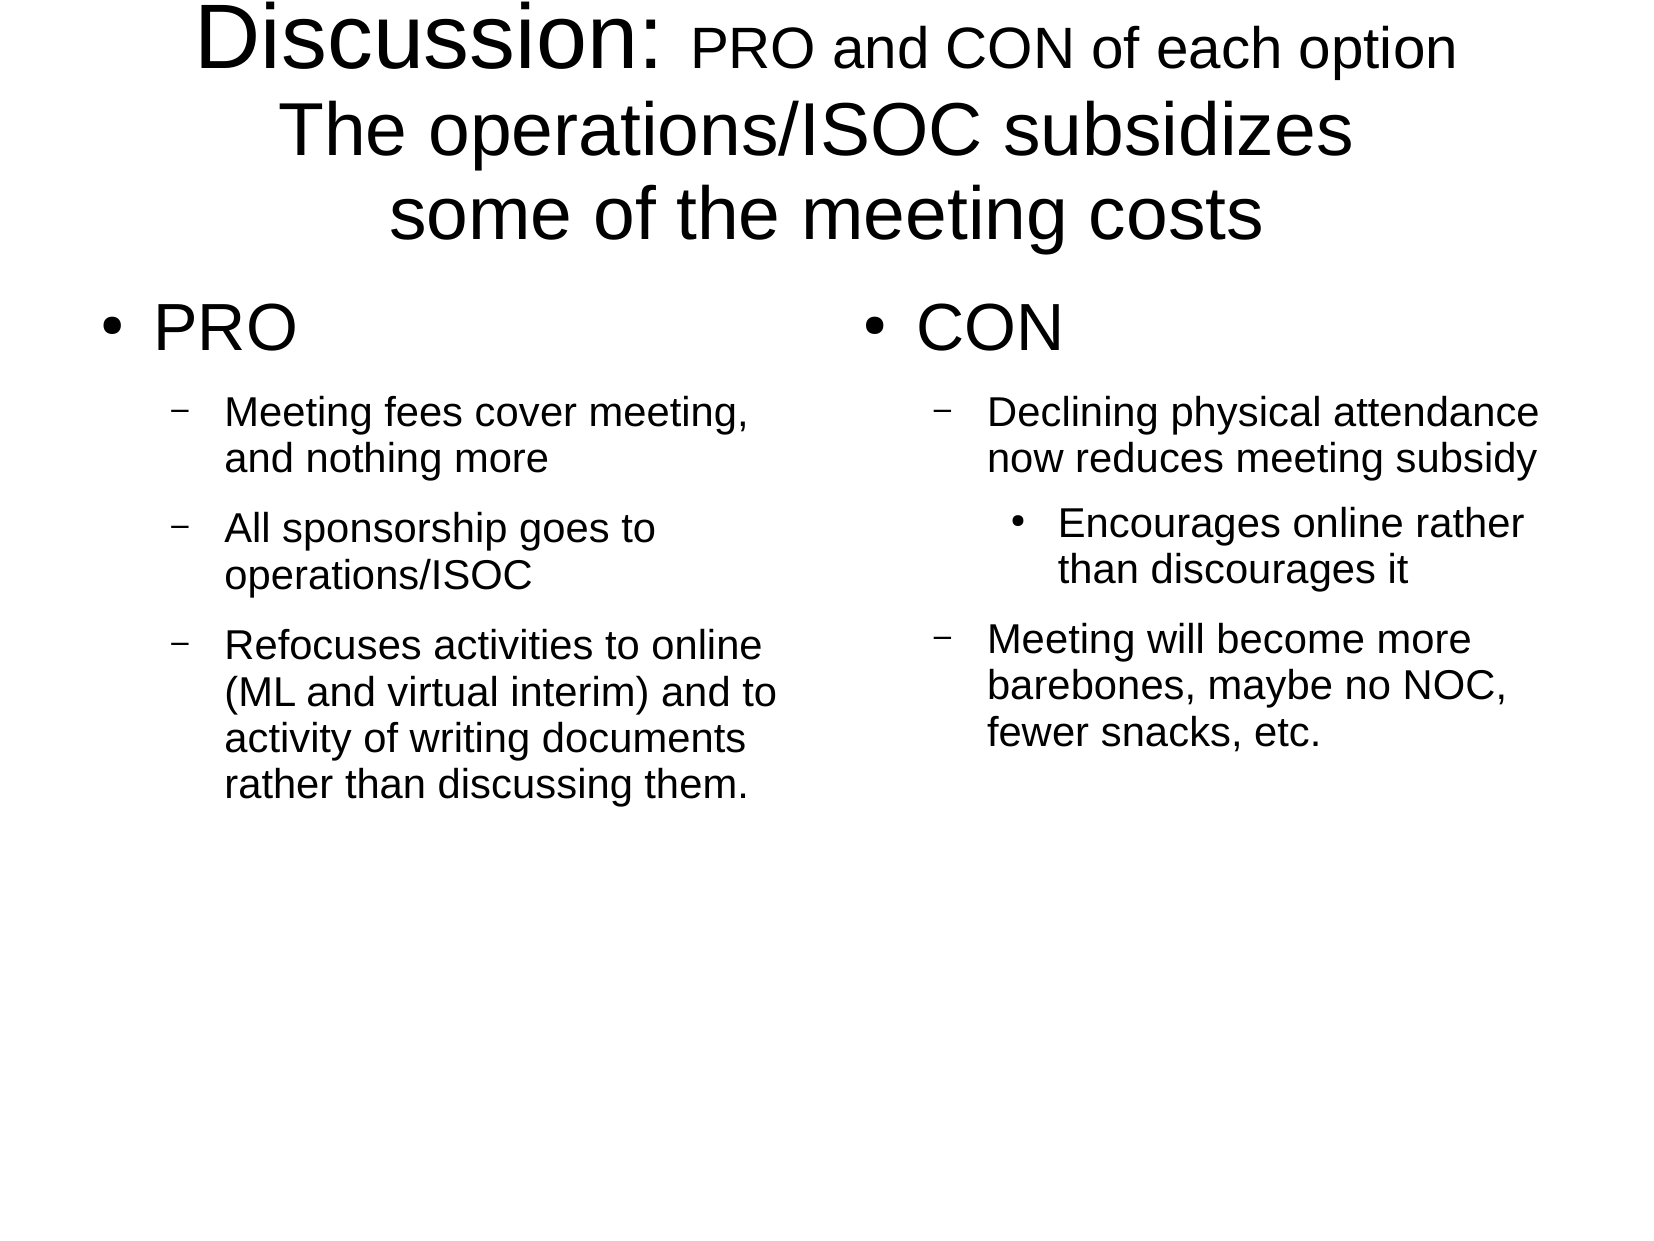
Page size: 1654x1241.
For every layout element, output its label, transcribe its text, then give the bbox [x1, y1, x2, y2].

list CON Declining physical attendance now reduces meeting subsidy Encourages online rather than discourages it Meeting will become more barebones, maybe no NOC, fewer snacks, etc. [845, 290, 1572, 1010]
list PRO Meeting fees cover meeting, and nothing more All sponsorship goes to operations/ISOC Refocuses activities to online (ML and virtual interim) and to activity of writing documents rather than discussing them. [82, 290, 809, 1010]
title Discussion: PRO and CON of each option The operations/ISOC subsidizes some of the meeting costs [82, 0, 1571, 321]
